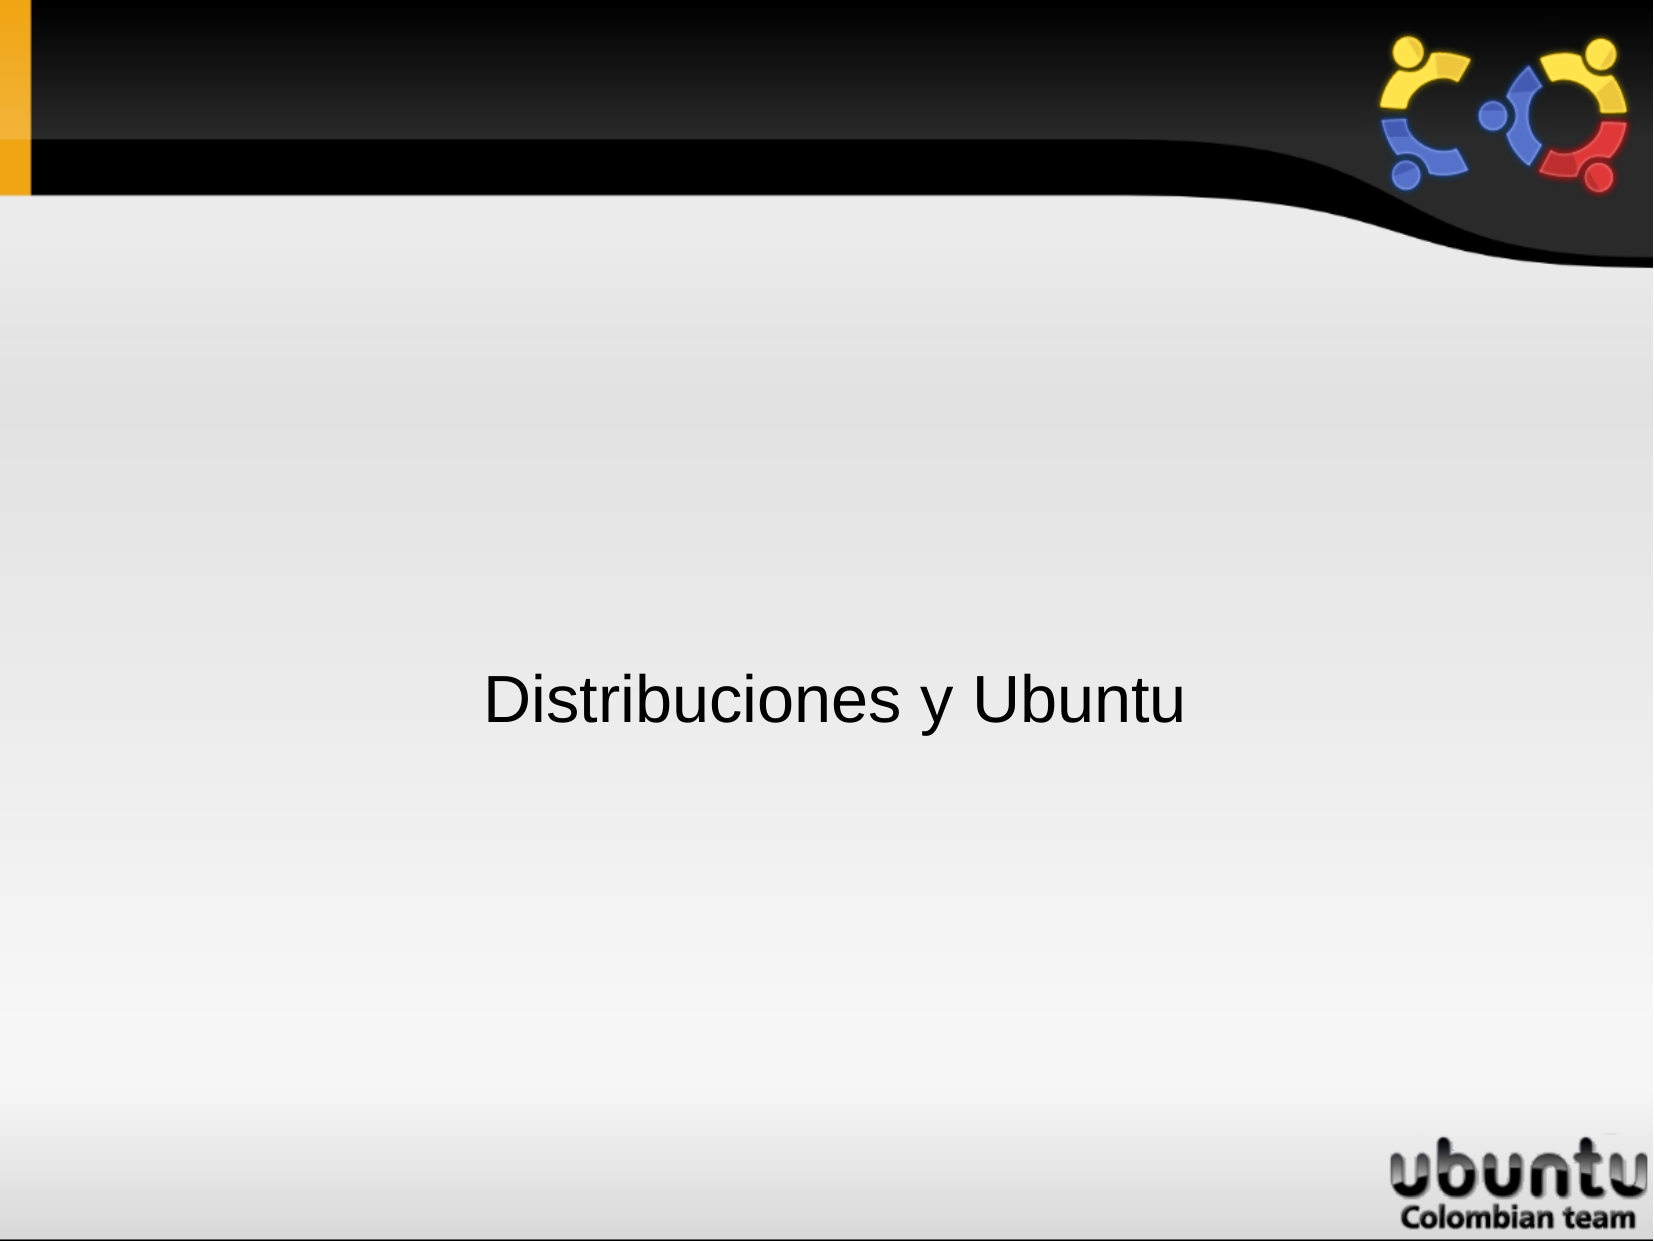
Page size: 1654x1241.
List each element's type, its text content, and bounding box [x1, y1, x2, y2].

subtitle Distribuciones y Ubuntu [82, 290, 1571, 1109]
picture [0, 0, 1653, 1241]
